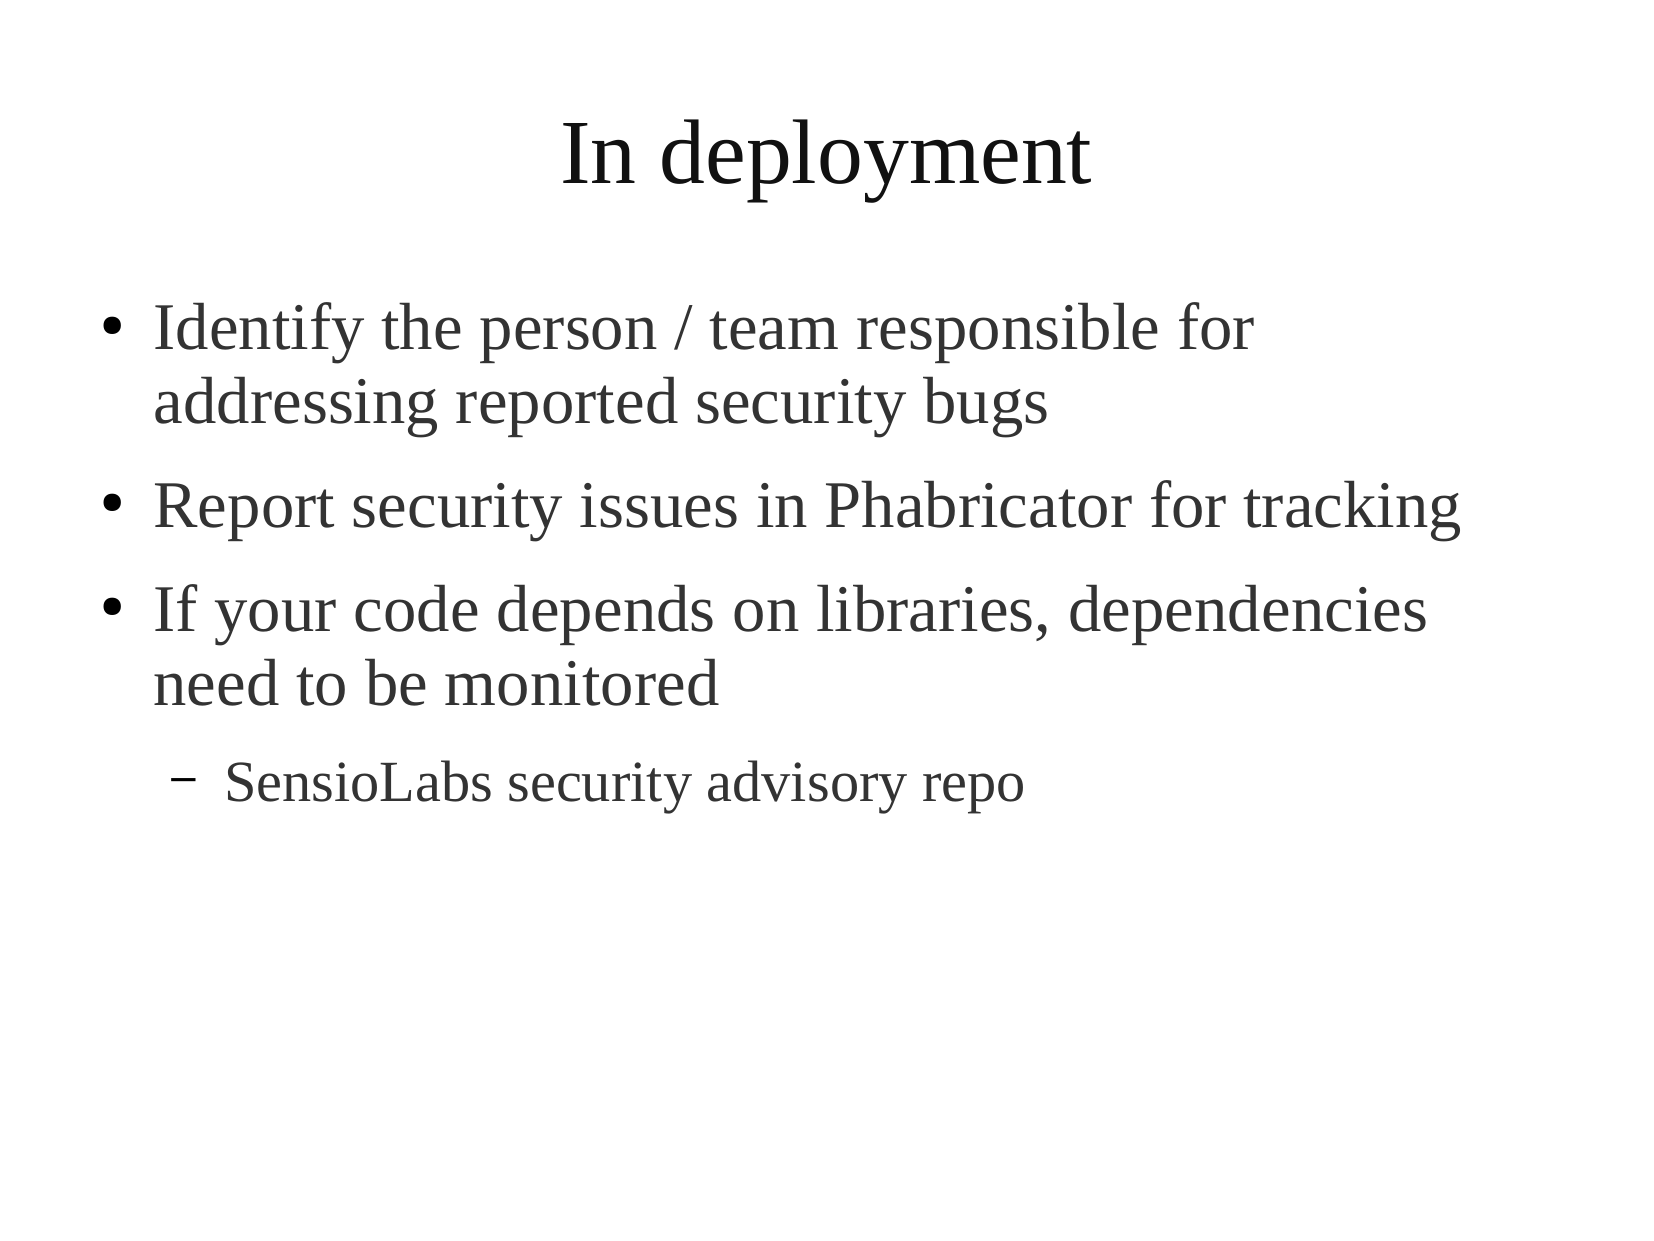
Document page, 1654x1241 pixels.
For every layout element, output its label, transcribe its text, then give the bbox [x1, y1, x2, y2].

list Identify the person / team responsible for addressing reported security bugs Report security issues in Phabricator for tracking If your code depends on libraries, dependencies need to be monitored SensioLabs security advisory repo [82, 290, 1538, 1010]
title In deployment [82, 49, 1571, 257]
